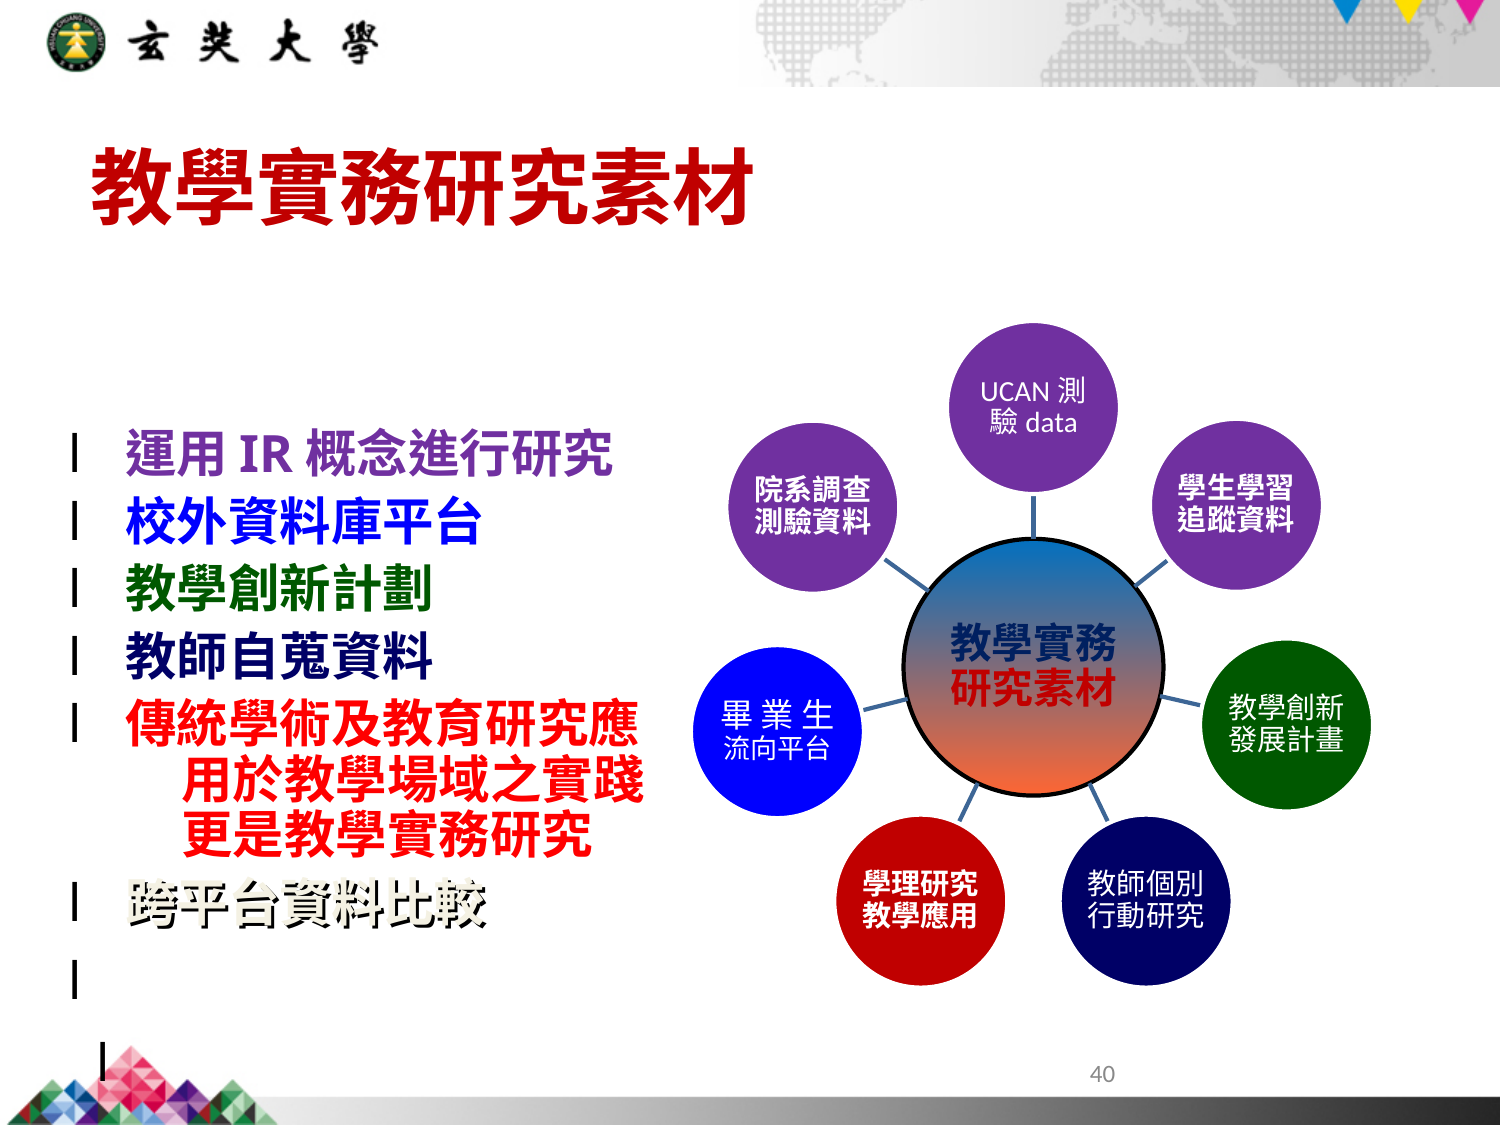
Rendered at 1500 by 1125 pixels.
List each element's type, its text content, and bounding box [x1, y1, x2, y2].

text_box UCAN測驗data [946, 321, 1120, 495]
text_box 教學創新發展計畫 [1200, 638, 1374, 812]
text_box 畢 業 生 流向平台 [690, 645, 864, 819]
text_box 學生學習追蹤資料 [1149, 418, 1323, 592]
text_box 教學實務研究素材 [903, 538, 1164, 796]
text_box 40 [1074, 1042, 1426, 1103]
text_box 教師個別行動研究 [1059, 814, 1233, 988]
text_box 院系調查測驗資料 [726, 420, 900, 594]
text_box 教學實務研究素材 [75, 115, 1426, 256]
text_box 學理研究教學應用 [834, 814, 1008, 988]
text_box 運用IR概念進行研究 校外資料庫平台 教學創新計劃 教師自蒐資料 傳統學術及教育研究應用於教學場域之實踐更是教學實務研究 跨平台資料比較 [53, 420, 670, 976]
